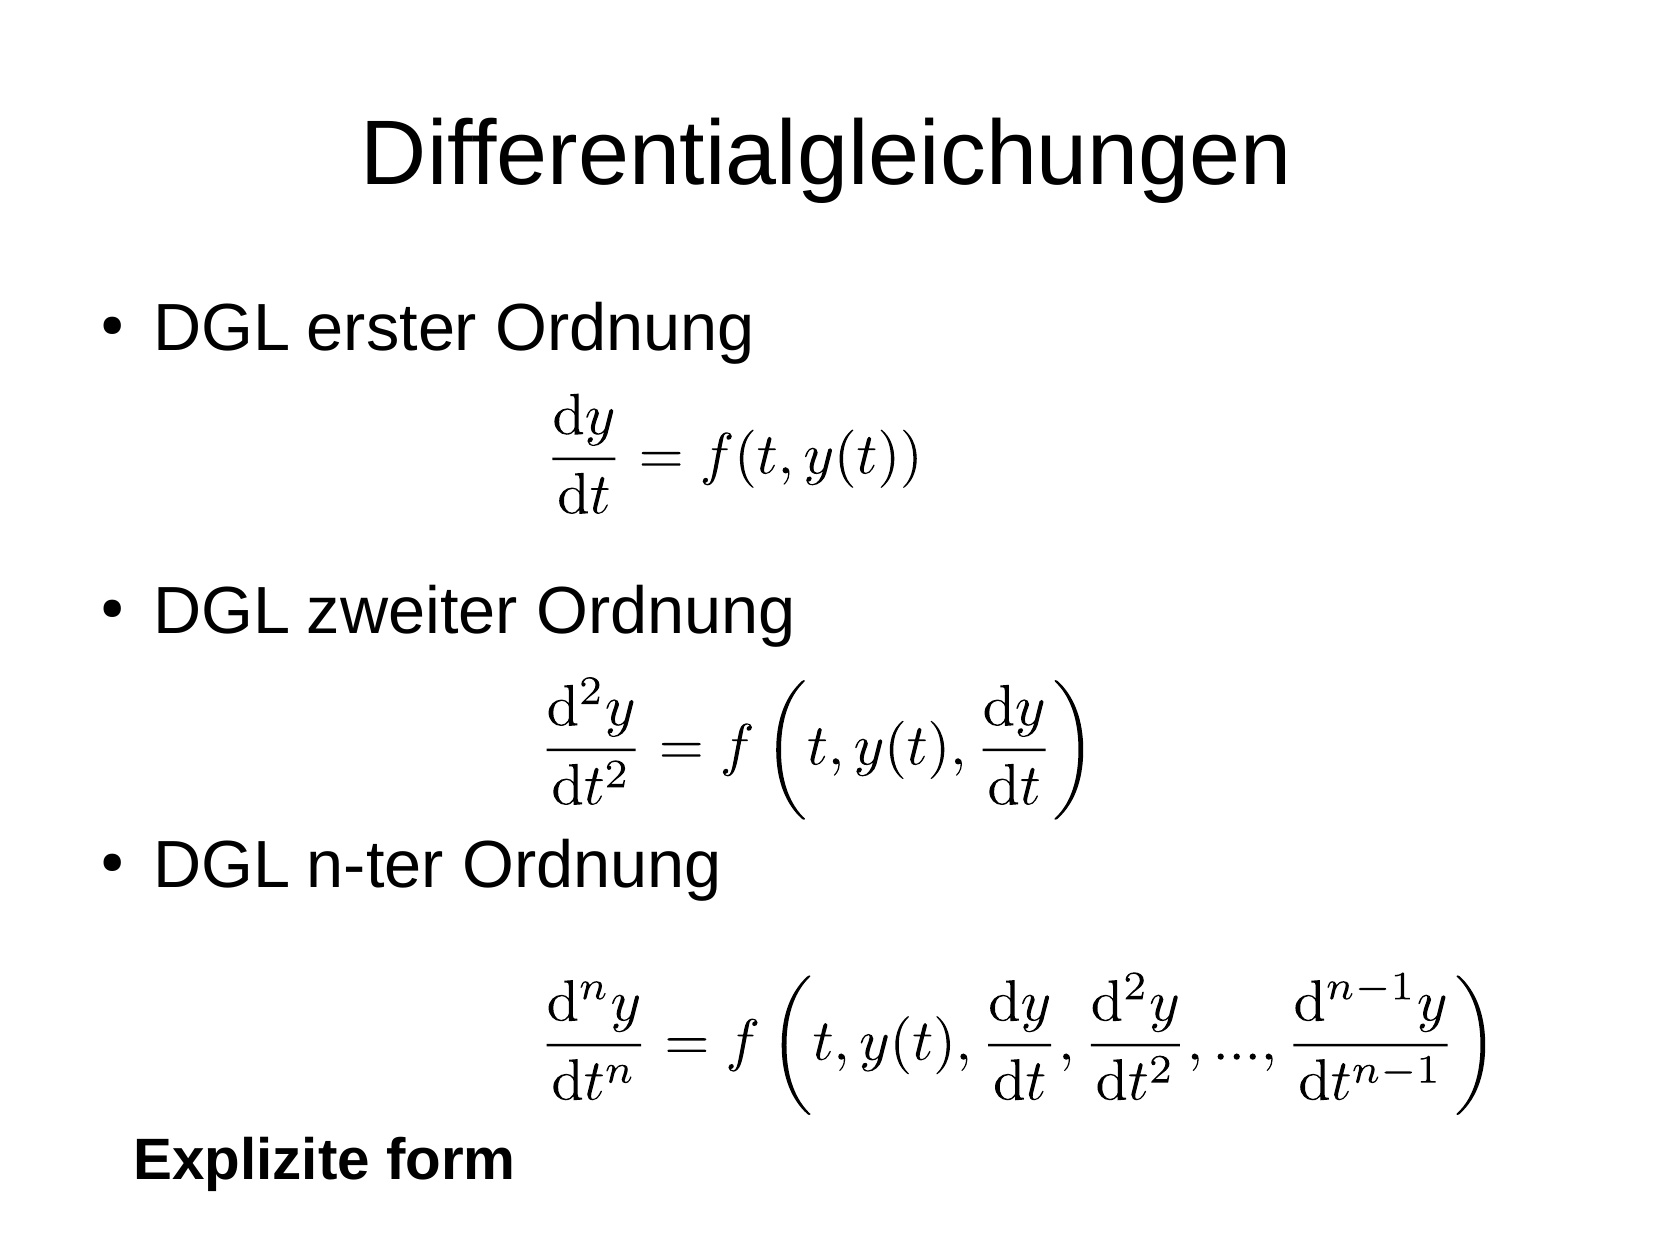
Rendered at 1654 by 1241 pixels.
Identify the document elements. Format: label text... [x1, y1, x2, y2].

text_box [552, 393, 923, 514]
text_box Explizite form [118, 1119, 531, 1200]
title Differentialgleichungen [82, 56, 1571, 250]
text_box [546, 677, 1096, 820]
text_box [546, 972, 1498, 1115]
list DGL erster Ordnung DGL zweiter Ordnung DGL n-ter Ordnung [82, 290, 1571, 1094]
